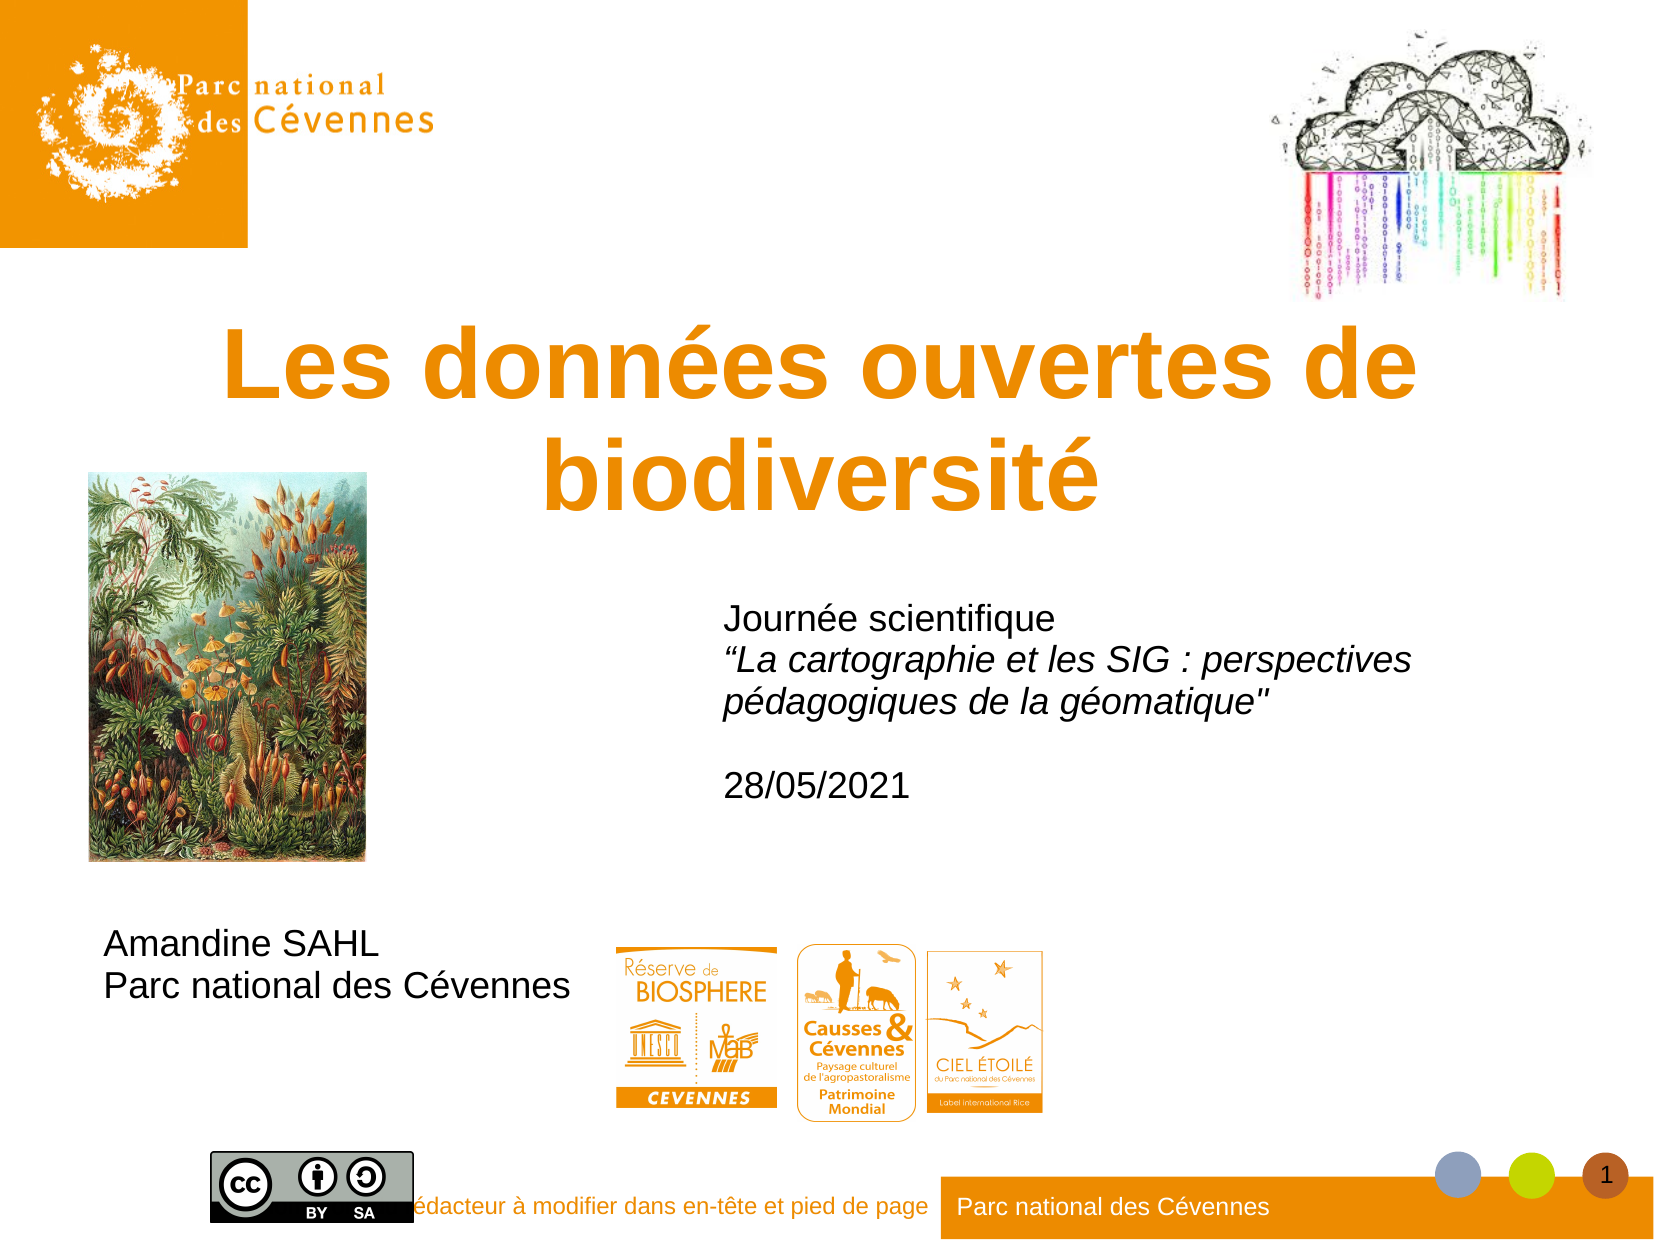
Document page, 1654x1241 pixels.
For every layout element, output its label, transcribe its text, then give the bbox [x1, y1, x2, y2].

picture [210, 1151, 414, 1223]
picture [1269, 29, 1594, 302]
text_box Amandine SAHL Parc national des Cévennes [88, 915, 591, 1015]
picture [0, 0, 433, 248]
title Les données ouvertes de biodiversité [76, 307, 1565, 532]
picture [616, 947, 777, 1108]
text_box Journée scientifique “La cartographie et les SIG : perspectives pédagogiques de la géomatique" 28/05/2021 [708, 589, 1625, 857]
picture [797, 944, 916, 1123]
picture [925, 951, 1044, 1113]
picture [88, 472, 367, 862]
